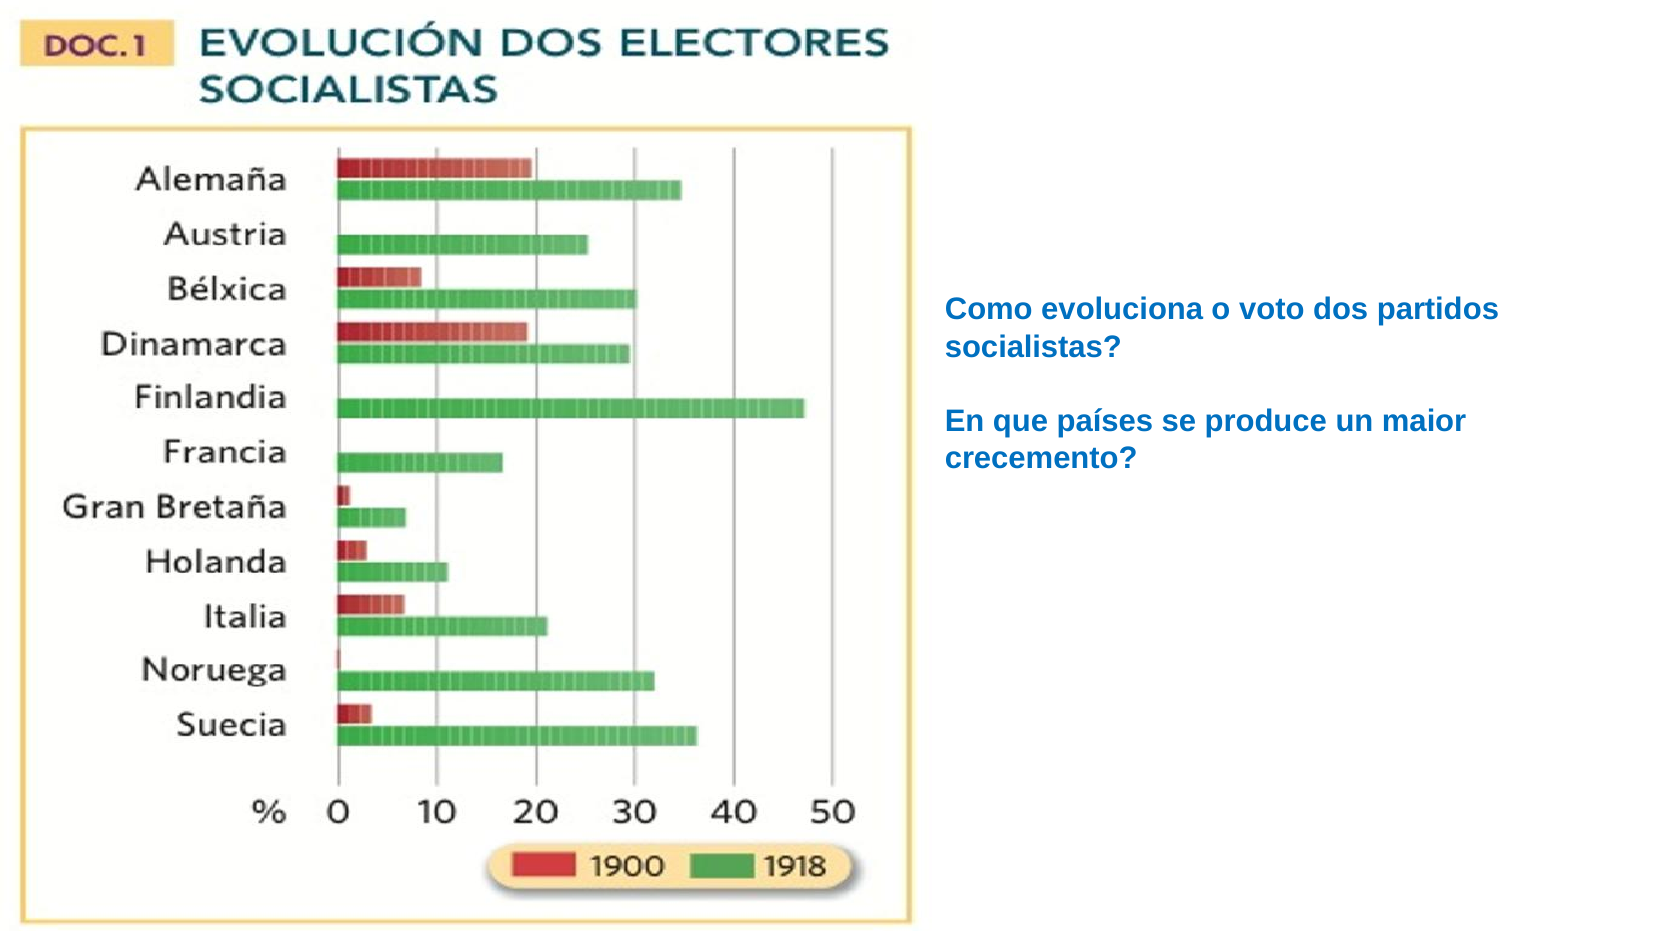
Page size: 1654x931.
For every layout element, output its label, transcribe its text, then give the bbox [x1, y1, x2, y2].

picture [0, 0, 932, 931]
text_box Como evoluciona o voto dos partidos socialistas? En que países se produce un maior crecemento? [930, 280, 1654, 483]
